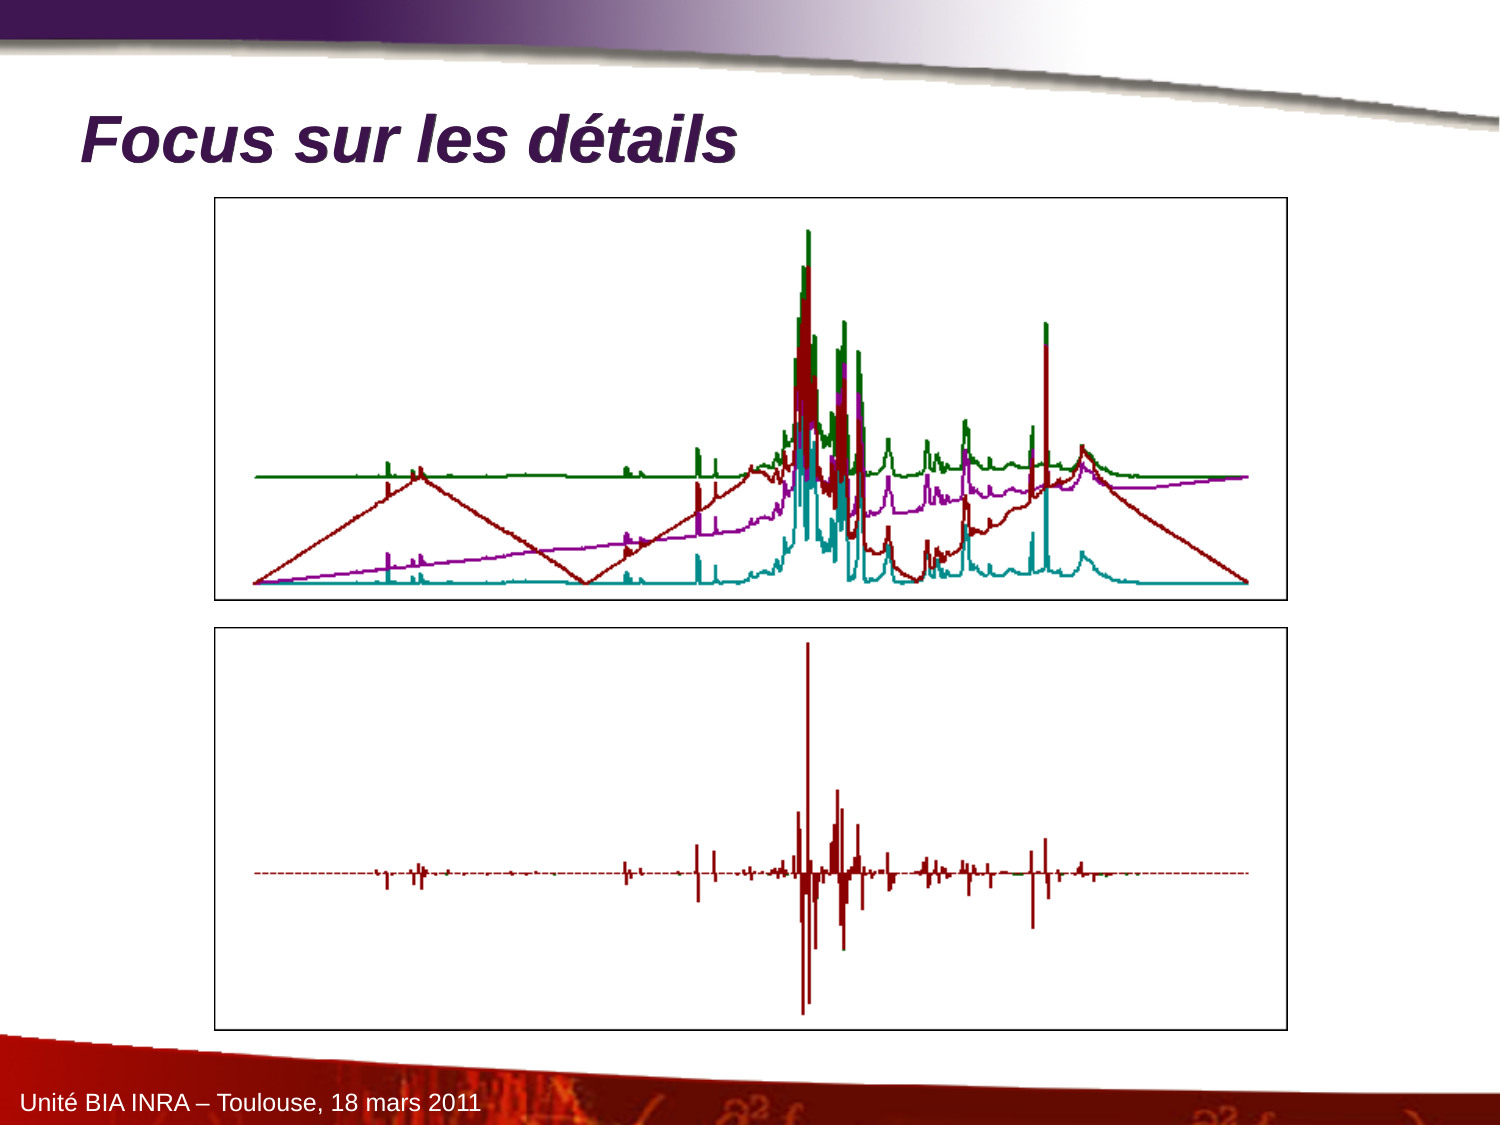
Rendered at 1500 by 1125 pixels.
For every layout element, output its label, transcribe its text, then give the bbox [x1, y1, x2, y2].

picture [214, 197, 1288, 601]
picture [0, 627, 1500, 1125]
title Focus sur les détails [80, 102, 987, 177]
picture [0, 0, 1500, 154]
